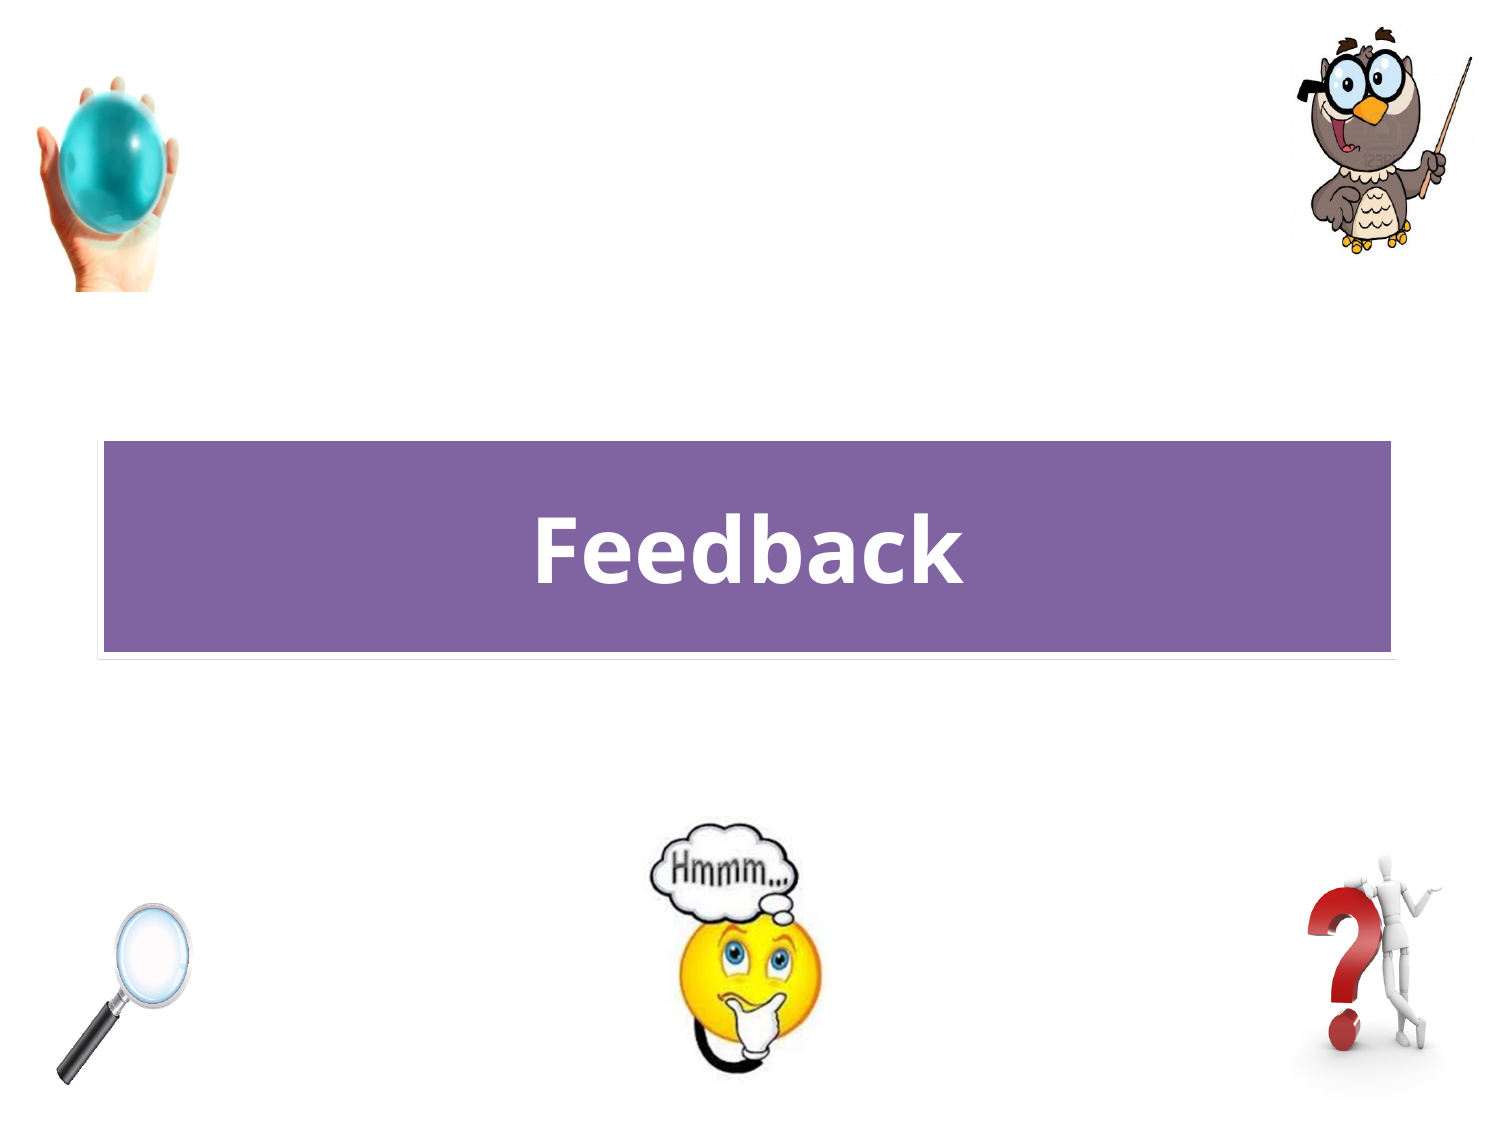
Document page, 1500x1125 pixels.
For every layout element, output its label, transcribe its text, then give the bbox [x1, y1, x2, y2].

picture [1291, 19, 1477, 261]
picture [15, 46, 200, 292]
picture [1291, 801, 1461, 1101]
picture [49, 893, 200, 1094]
title Feedback [100, 438, 1395, 656]
picture [632, 816, 835, 1098]
